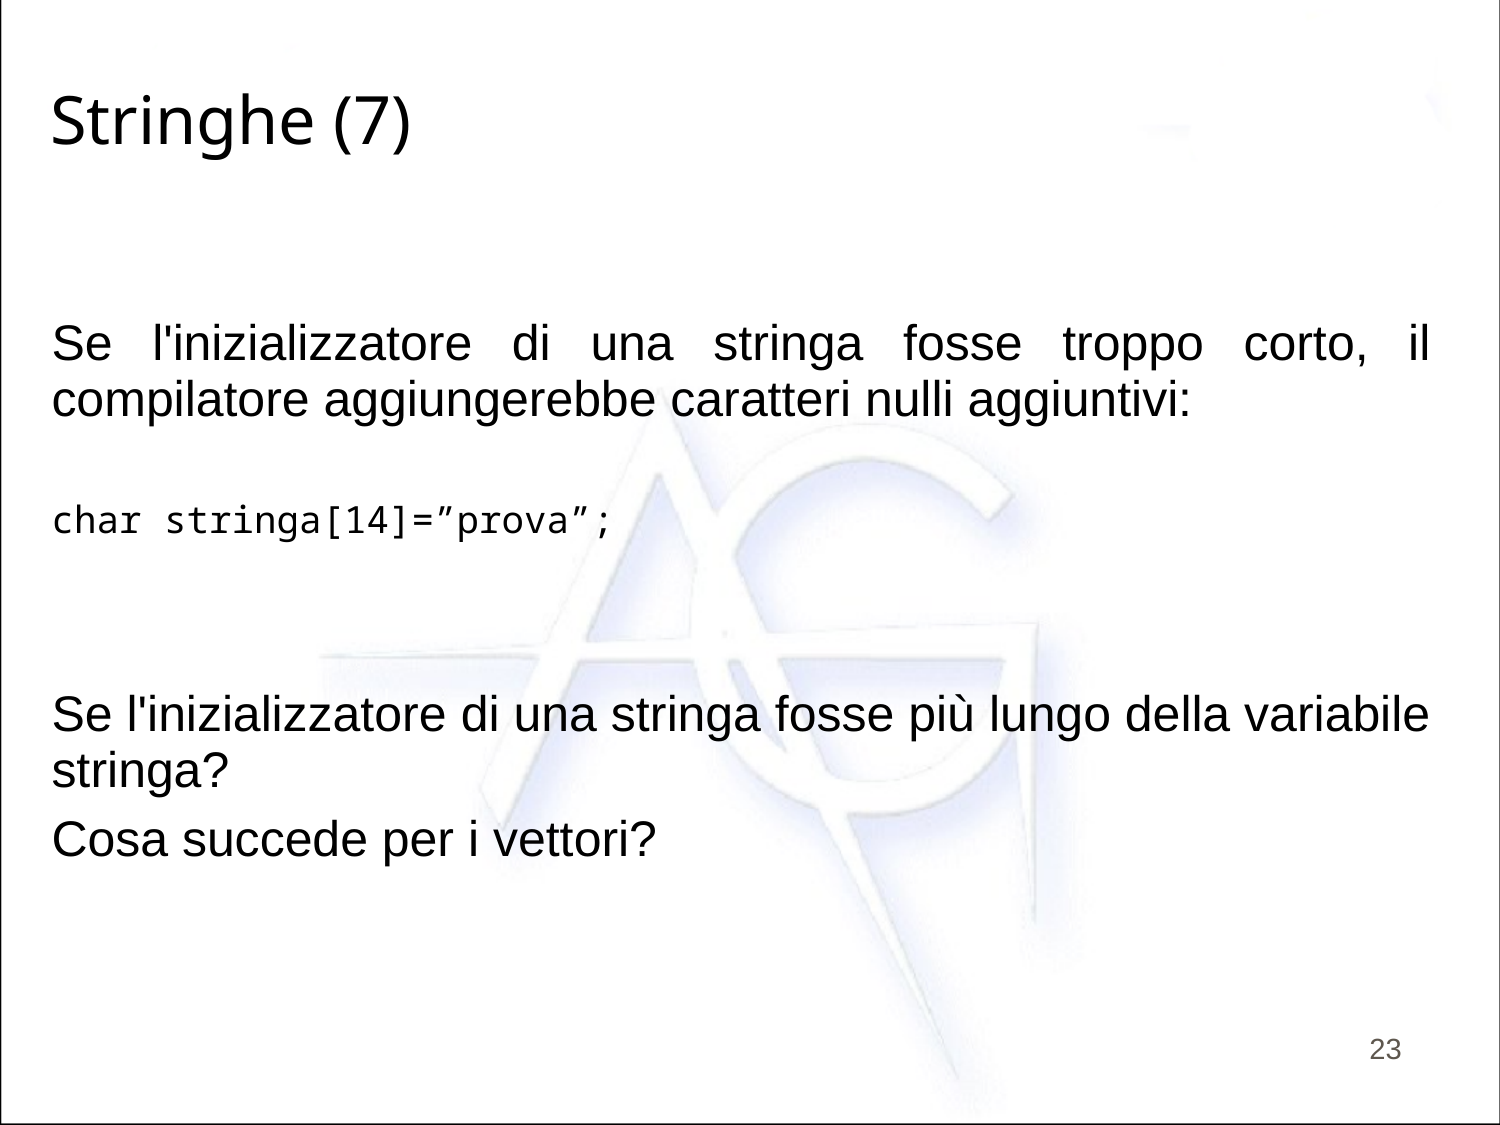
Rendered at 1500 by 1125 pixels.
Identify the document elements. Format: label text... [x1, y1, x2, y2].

picture [0, 0, 1500, 1125]
list Se l'inizializzatore di una stringa fosse troppo corto, il compilatore aggiungerebbe caratteri nulli aggiuntivi: char stringa[14]=”prova”; Se l'inizializzatore di una stringa fosse più lungo della variabile stringa? Cosa succede per i vettori? [51, 172, 1431, 1051]
title Stringhe (7) [49, 7, 1438, 231]
